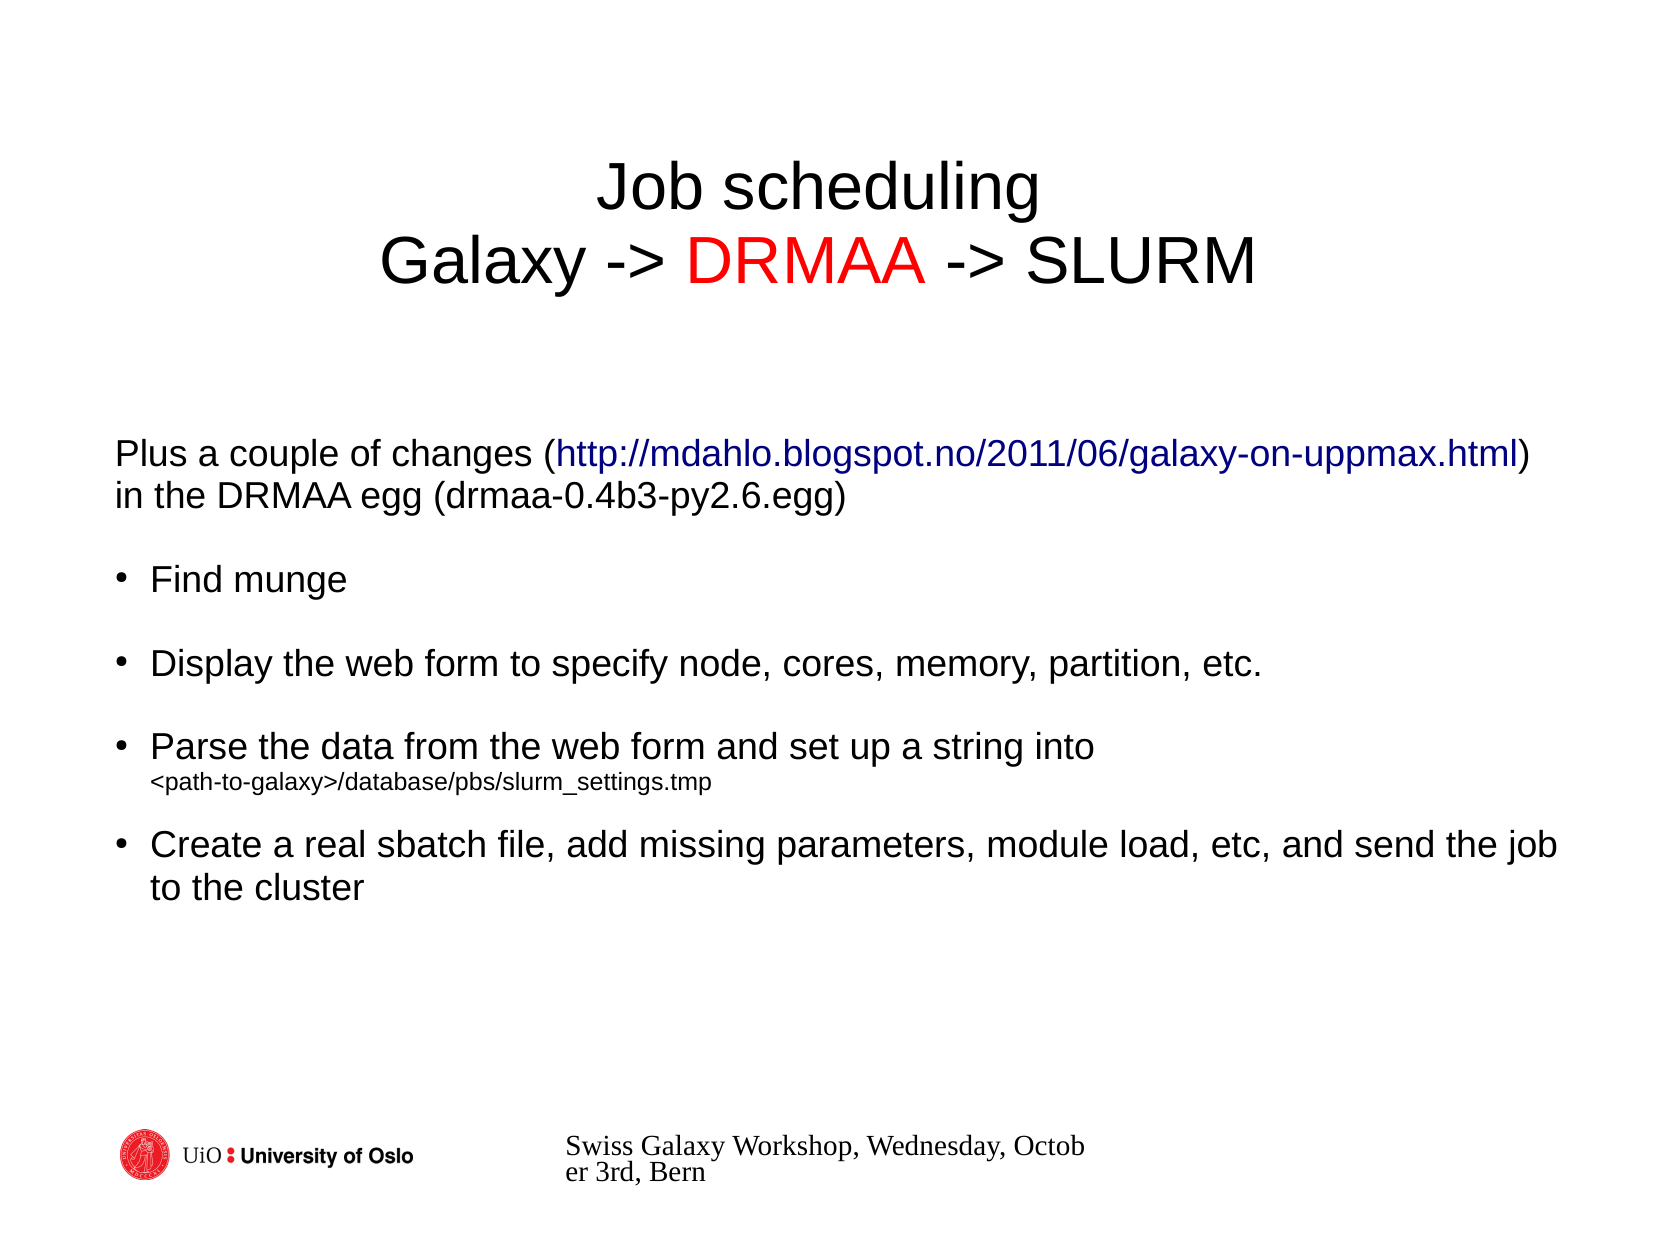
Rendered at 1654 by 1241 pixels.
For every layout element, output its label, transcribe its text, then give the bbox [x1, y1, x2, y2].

picture [120, 1129, 413, 1180]
title Job scheduling Galaxy -> DRMAA -> SLURM [75, 120, 1564, 328]
text_box Plus a couple of changes (http://mdahlo.blogspot.no/2011/06/galaxy-on-uppmax.html) in the DRMAA egg (drmaa-0.4b3-py2.6.egg) Find munge Display the web form to specify node, cores, memory, partition, etc. Parse the data from the web form and set up a string into <path-to-galaxy>/database/pbs/slurm_settings.tmp Create a real sbatch file, add missing parameters, module load, etc, and send the job to the cluster [100, 424, 1601, 944]
